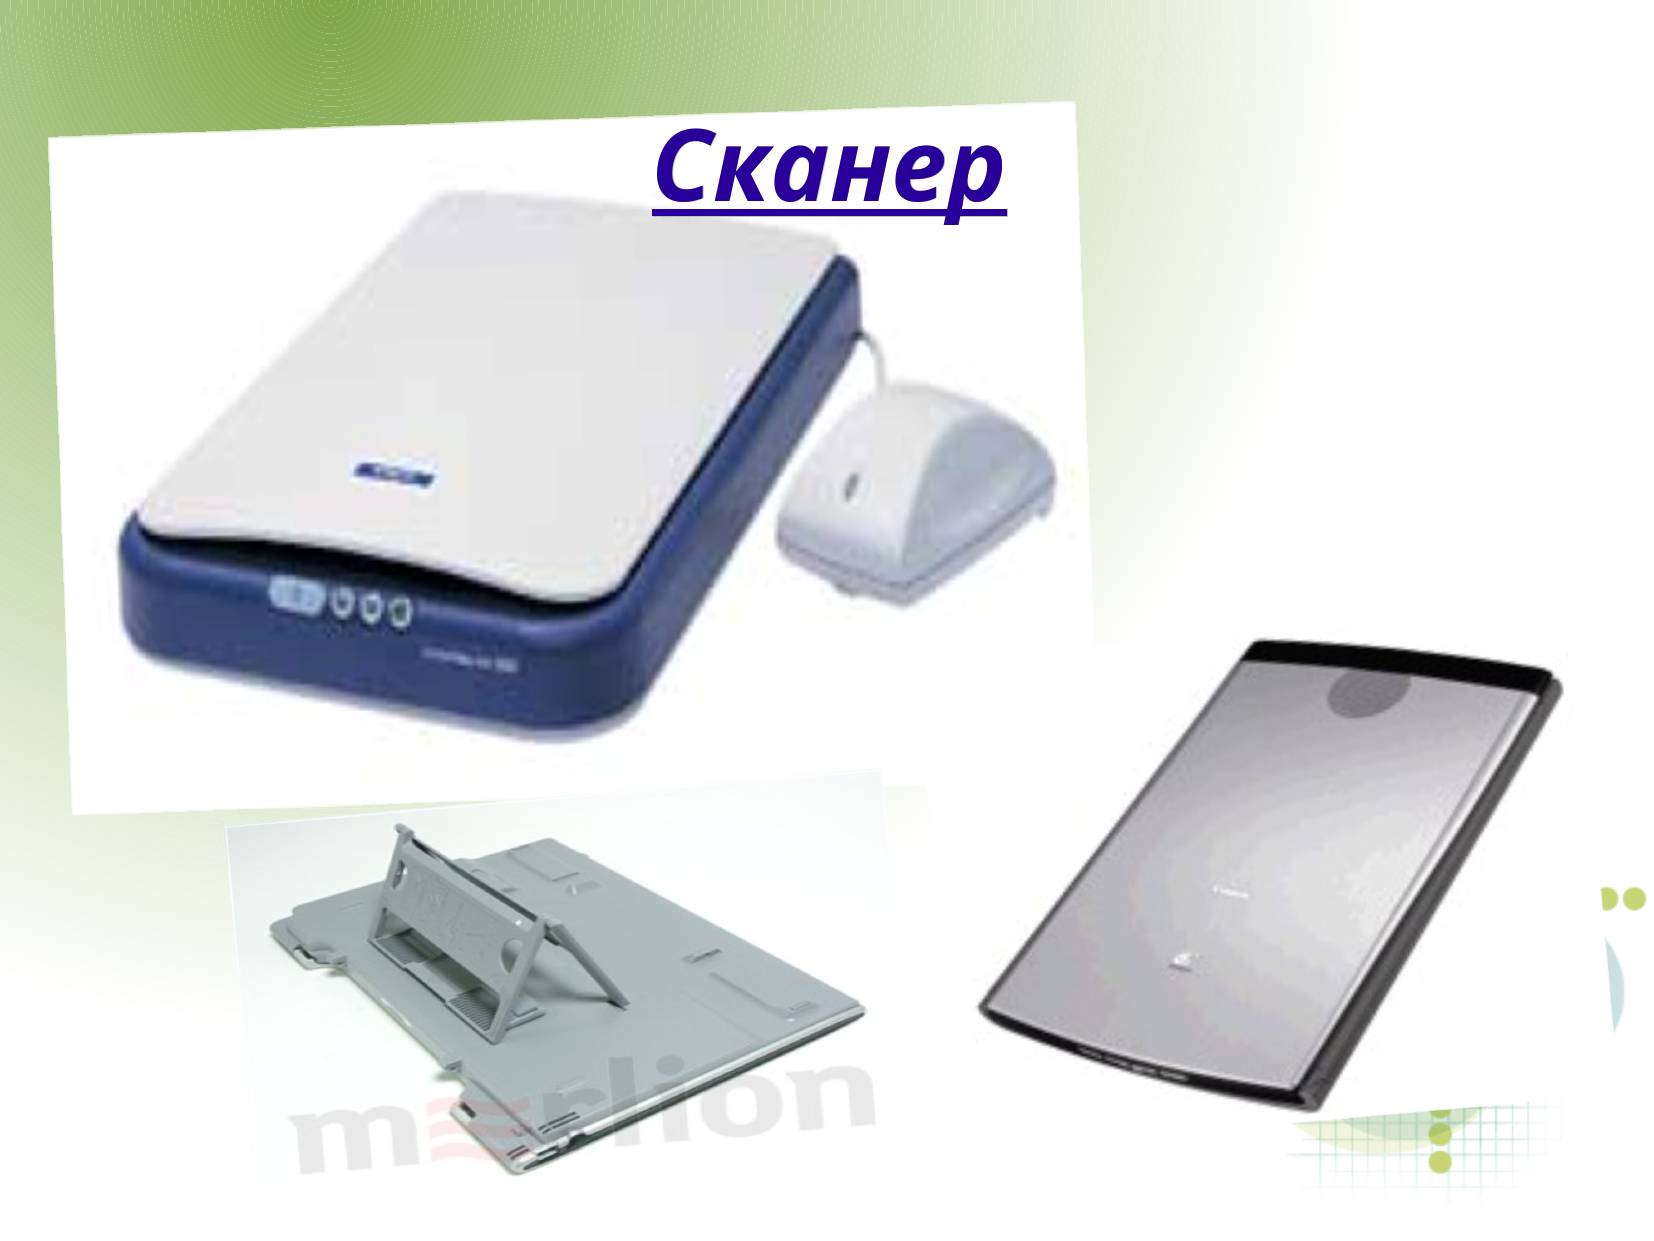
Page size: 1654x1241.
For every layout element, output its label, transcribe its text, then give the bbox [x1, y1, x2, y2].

picture [47, 133, 1654, 1213]
title Сканер [123, 58, 1536, 266]
